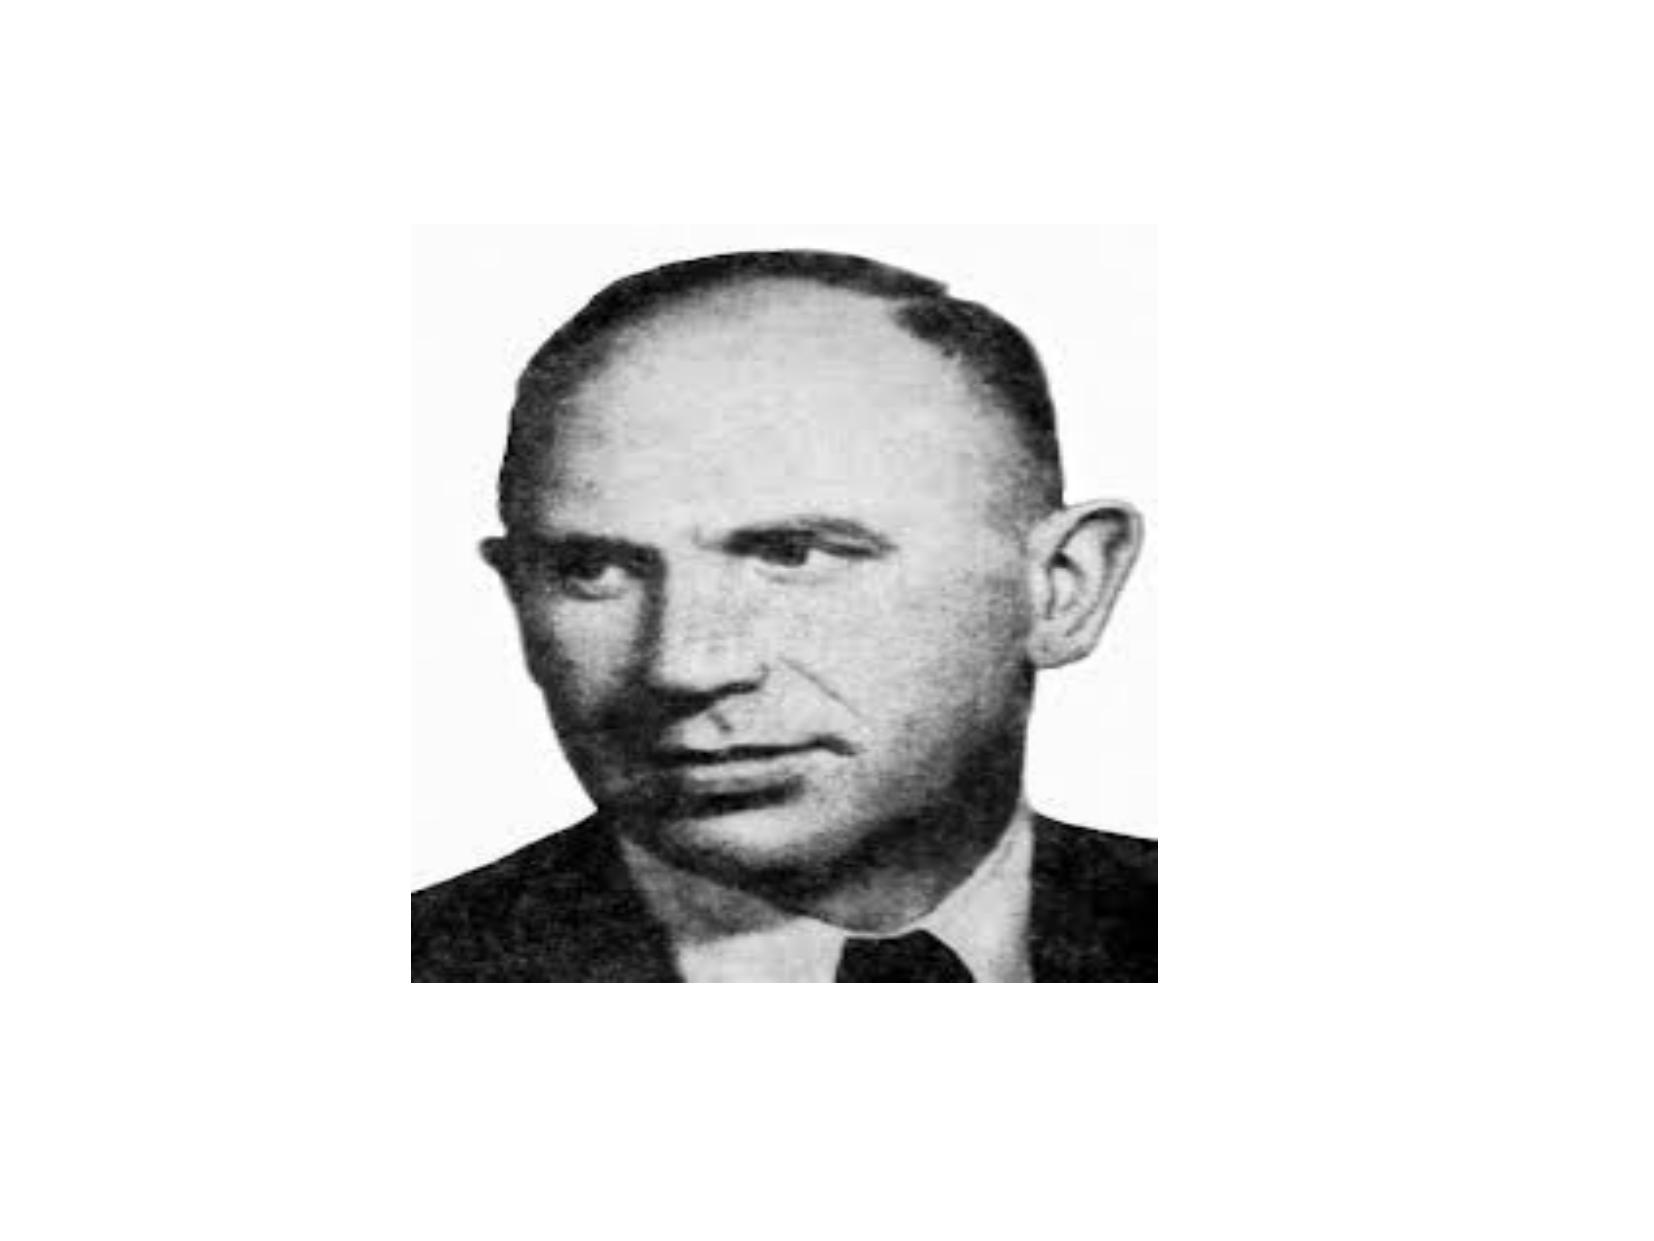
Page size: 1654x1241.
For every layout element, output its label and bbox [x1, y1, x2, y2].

picture [411, 224, 1158, 983]
